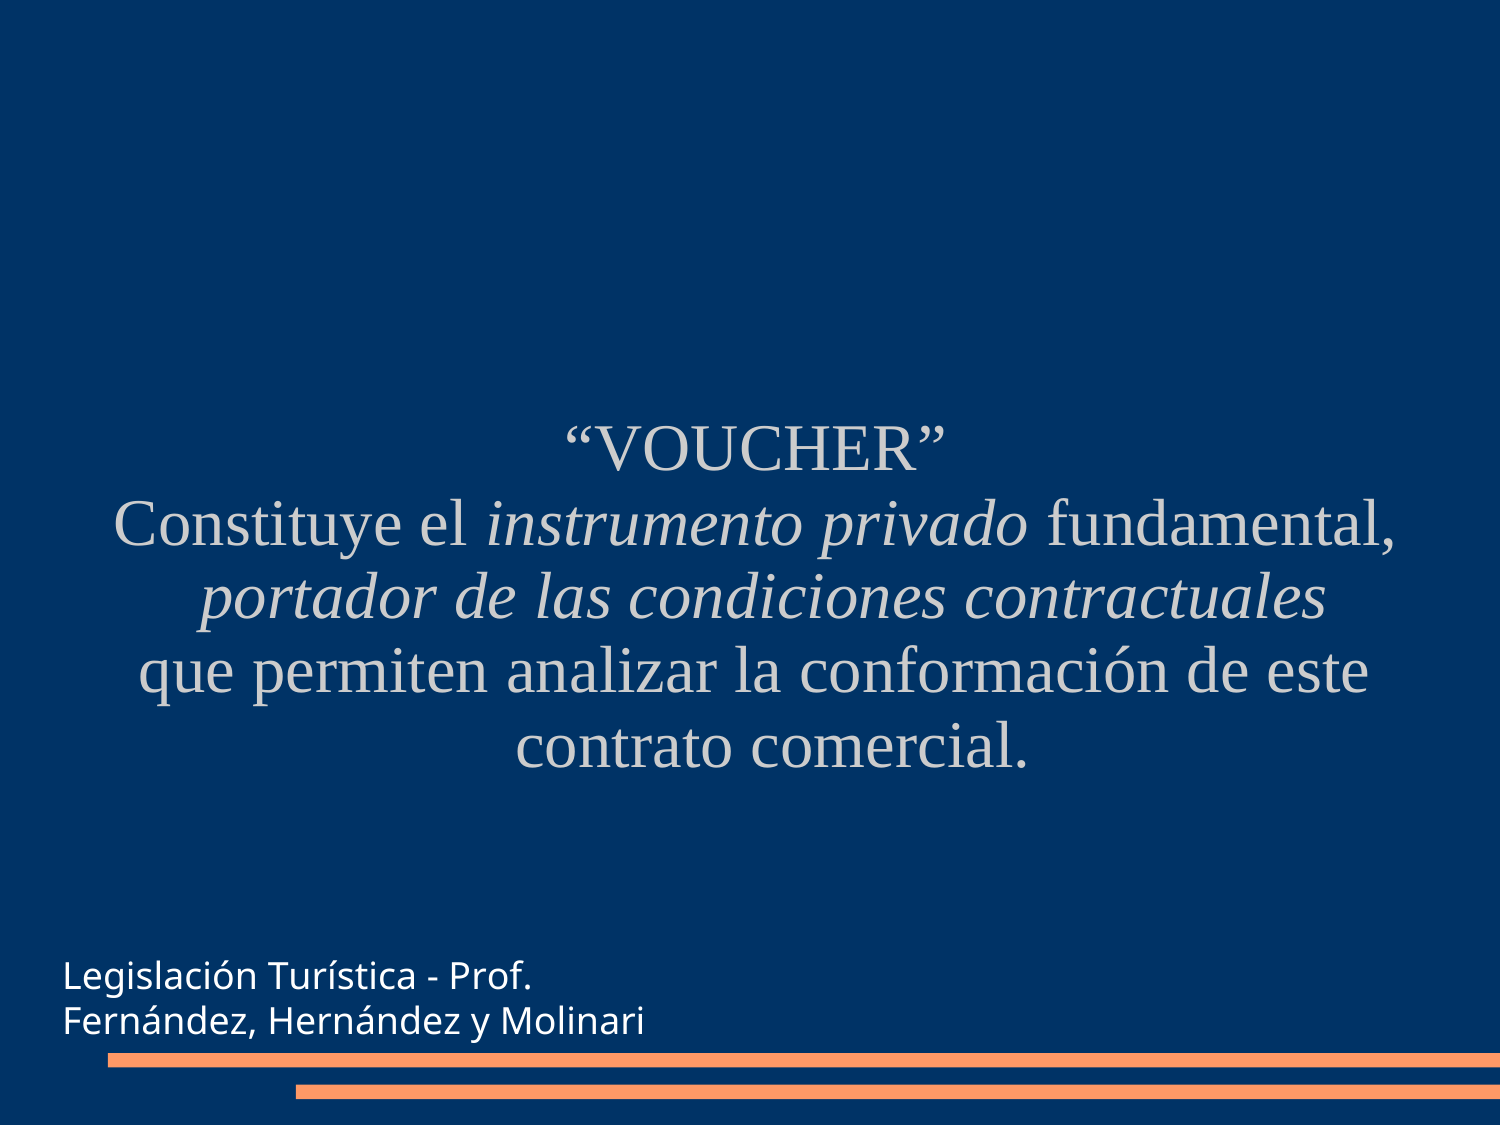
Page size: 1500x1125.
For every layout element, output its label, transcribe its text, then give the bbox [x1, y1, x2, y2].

subtitle “VOUCHER” Constituye el instrumento privado fundamental, portador de las condiciones contractuales que permiten analizar la conformación de este contrato comercial. [59, 82, 1453, 1037]
